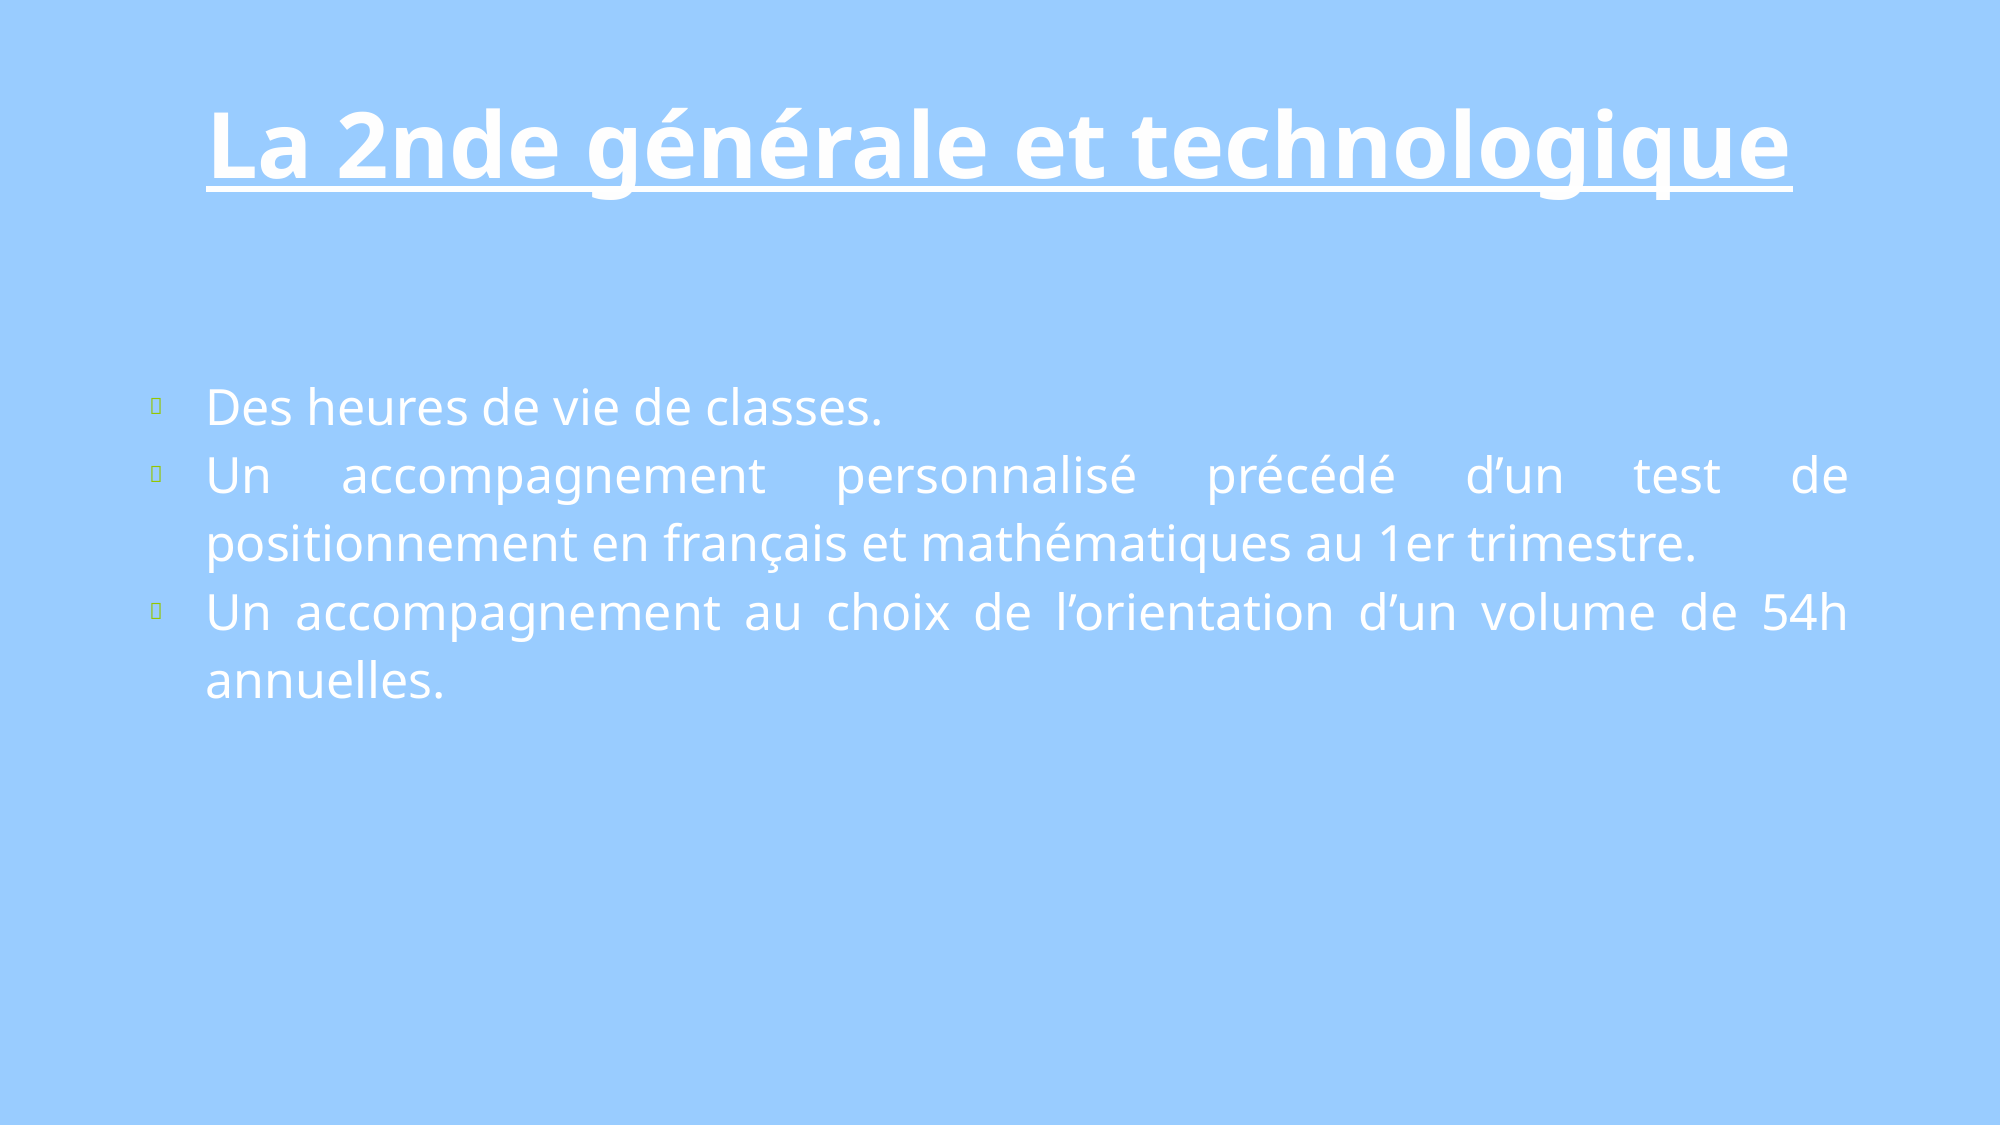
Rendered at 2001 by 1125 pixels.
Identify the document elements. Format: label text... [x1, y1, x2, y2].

text_box Des heures de vie de classes. Un accompagnement personnalisé précédé d’un test de positionnement en français et mathématiques au 1er trimestre. Un accompagnement au choix de l’orientation d’un volume de 54h annuelles. [134, 364, 1866, 961]
text_box La 2nde générale et technologique [132, 73, 1867, 233]
